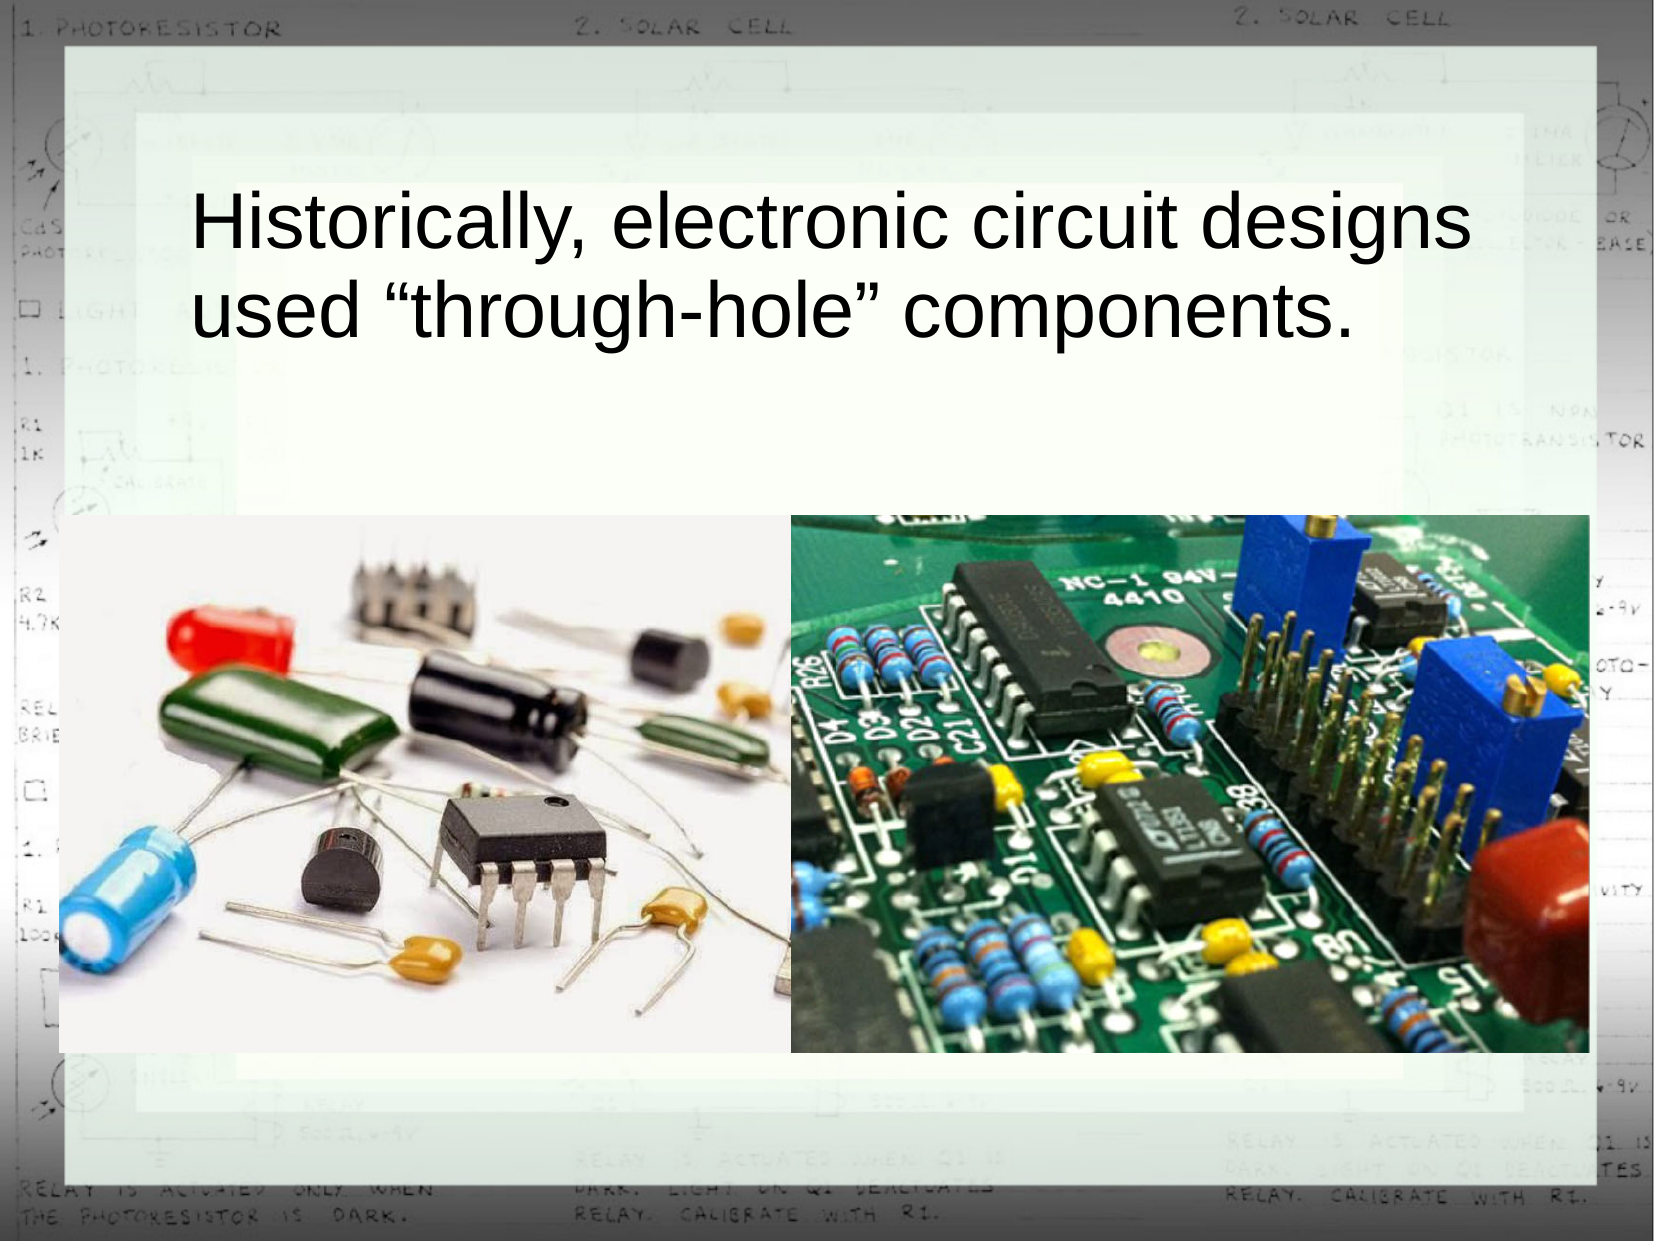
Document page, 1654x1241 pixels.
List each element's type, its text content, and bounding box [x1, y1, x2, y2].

picture [0, 0, 1654, 1241]
text_box Historically, electronic circuit designs used “through-hole” components. [175, 169, 1514, 395]
